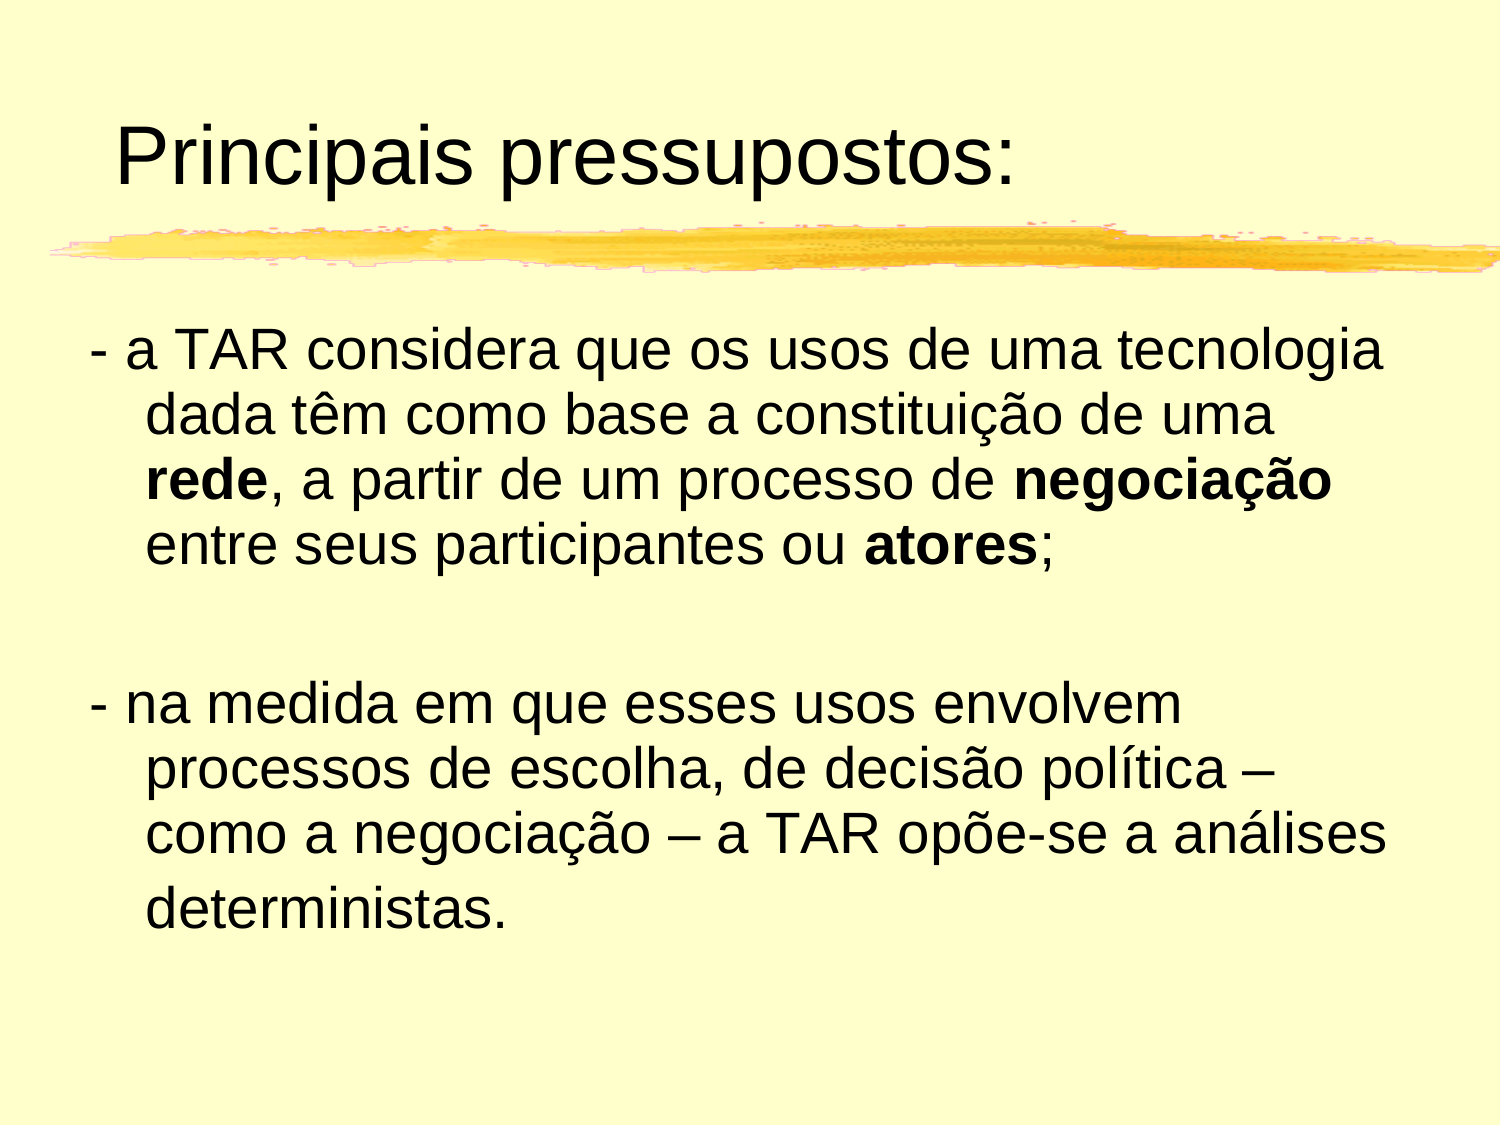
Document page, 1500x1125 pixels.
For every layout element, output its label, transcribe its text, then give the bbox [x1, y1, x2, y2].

list - a TAR considera que os usos de uma tecnologia dada têm como base a constituição de uma rede, a partir de um processo de negociação entre seus participantes ou atores; - na medida em que esses usos envolvem processos de escolha, de decisão política – como a negociação – a TAR opõe-se a análises deterministas. [74, 309, 1417, 1054]
title Principais pressupostos: [100, 54, 1500, 303]
picture [50, 215, 100, 284]
